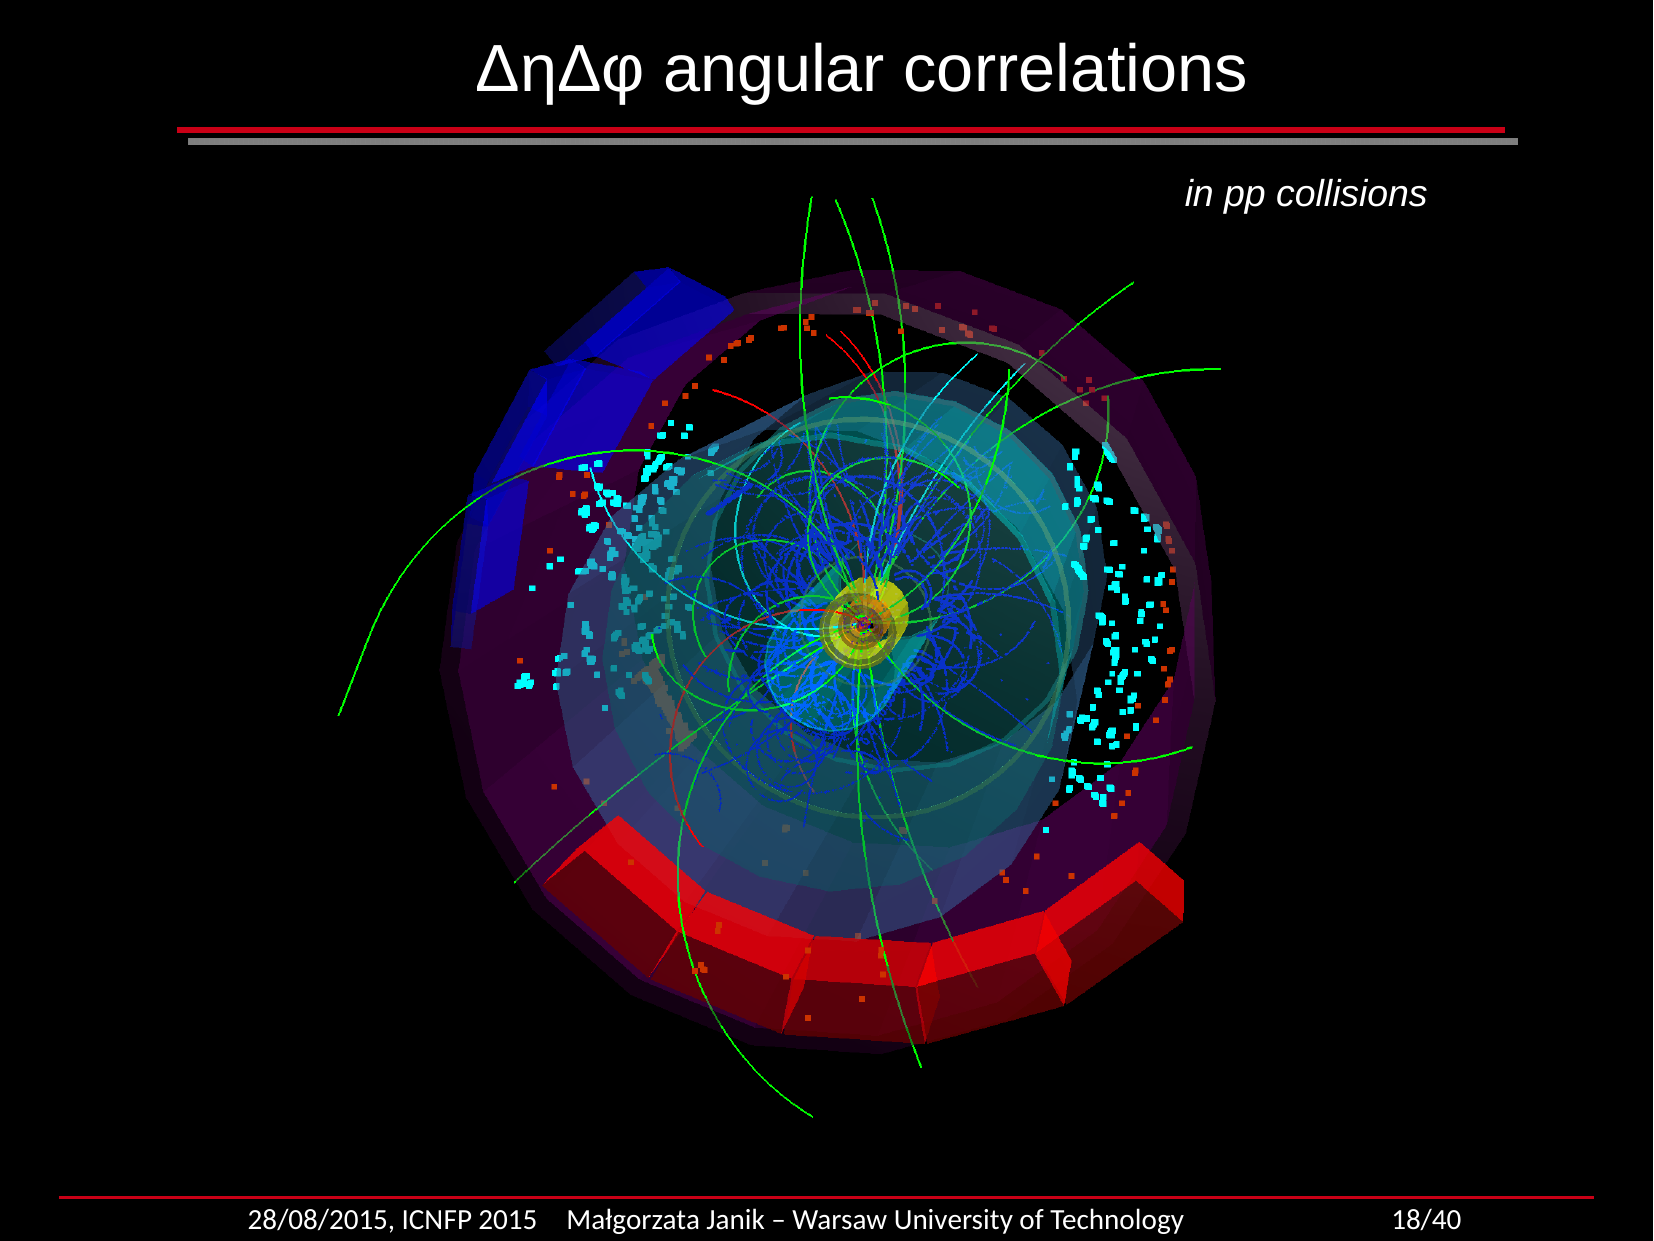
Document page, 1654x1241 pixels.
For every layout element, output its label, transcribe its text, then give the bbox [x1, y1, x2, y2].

text_box 28/08/2015, ICNFP 2015 Małgorzata Janik – Warsaw University of Technology 18/40 [0, 1199, 1653, 1235]
picture [2, 177, 1653, 1182]
text_box in pp collisions [1170, 165, 1653, 222]
title ΔηΔφ angular correlations [0, 0, 1653, 177]
